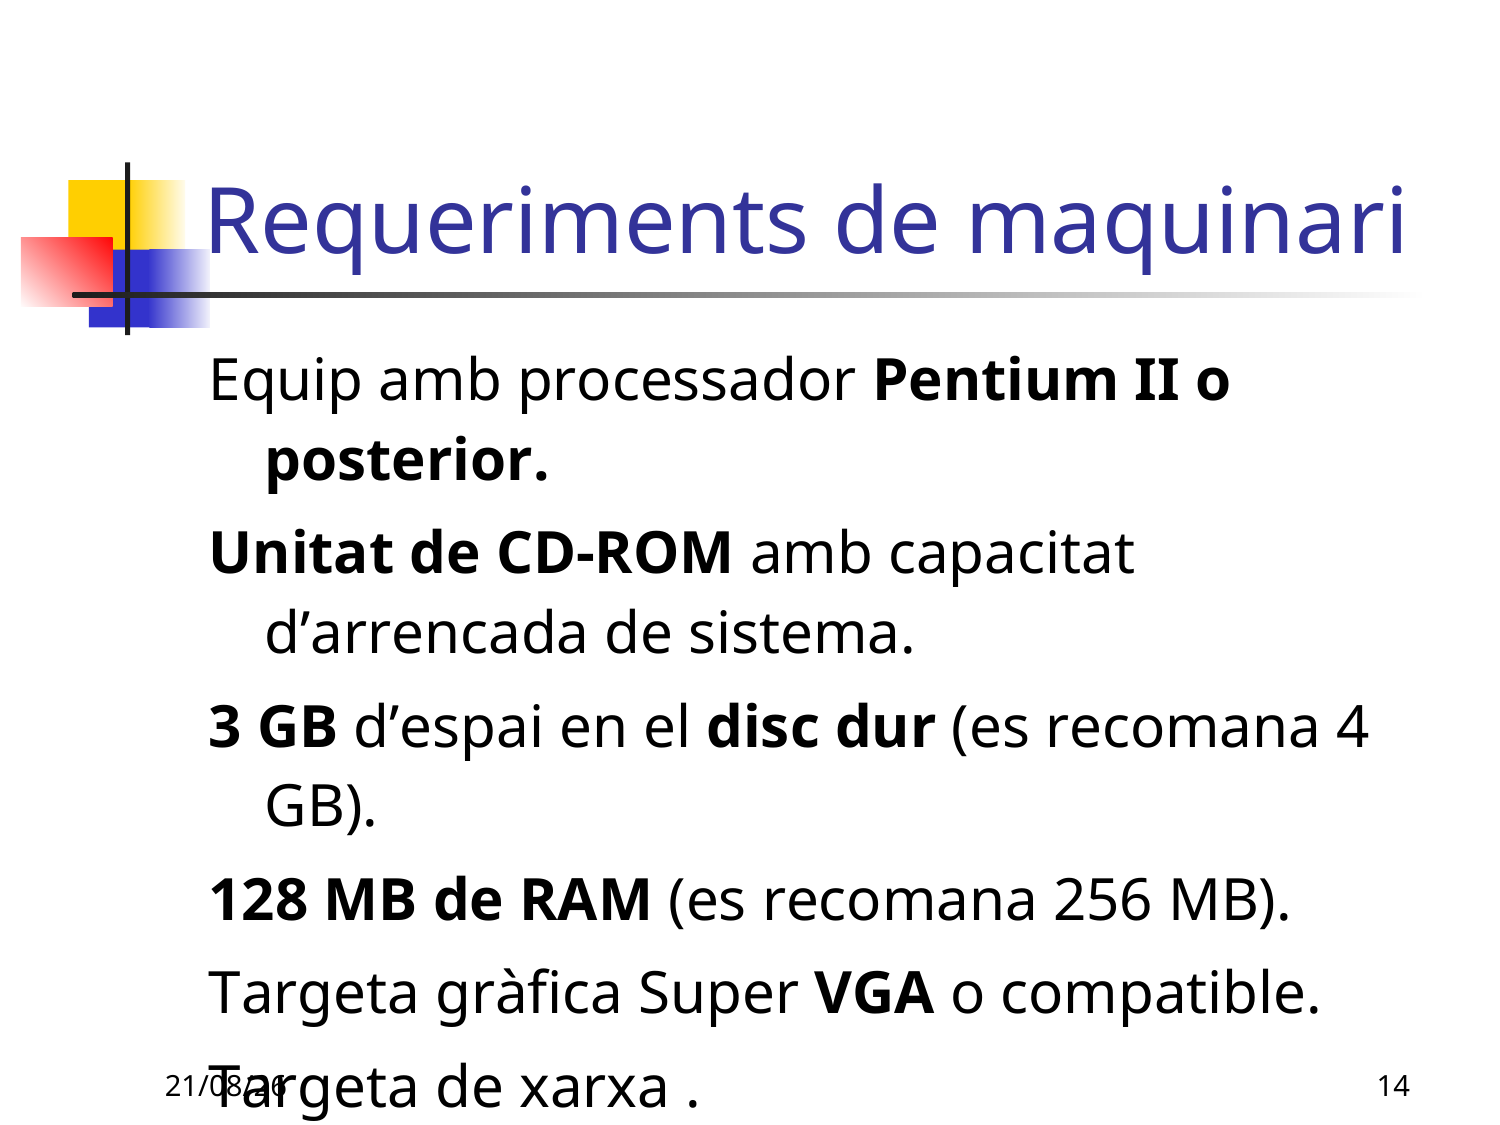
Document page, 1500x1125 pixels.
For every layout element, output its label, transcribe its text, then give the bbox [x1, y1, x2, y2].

title Requeriments de maquinari [188, 101, 1468, 289]
list Equip amb processador Pentium II o posterior. Unitat de CD-ROM amb capacitat d’arrencada de sistema. 3 GB d’espai en el disc dur (es recomana 4 GB). 128 MB de RAM (es recomana 256 MB). Targeta gràfica Super VGA o compatible. Targeta de xarxa . Ratolí del tipus USB, PS/2 o sèrie. [193, 331, 1469, 1125]
